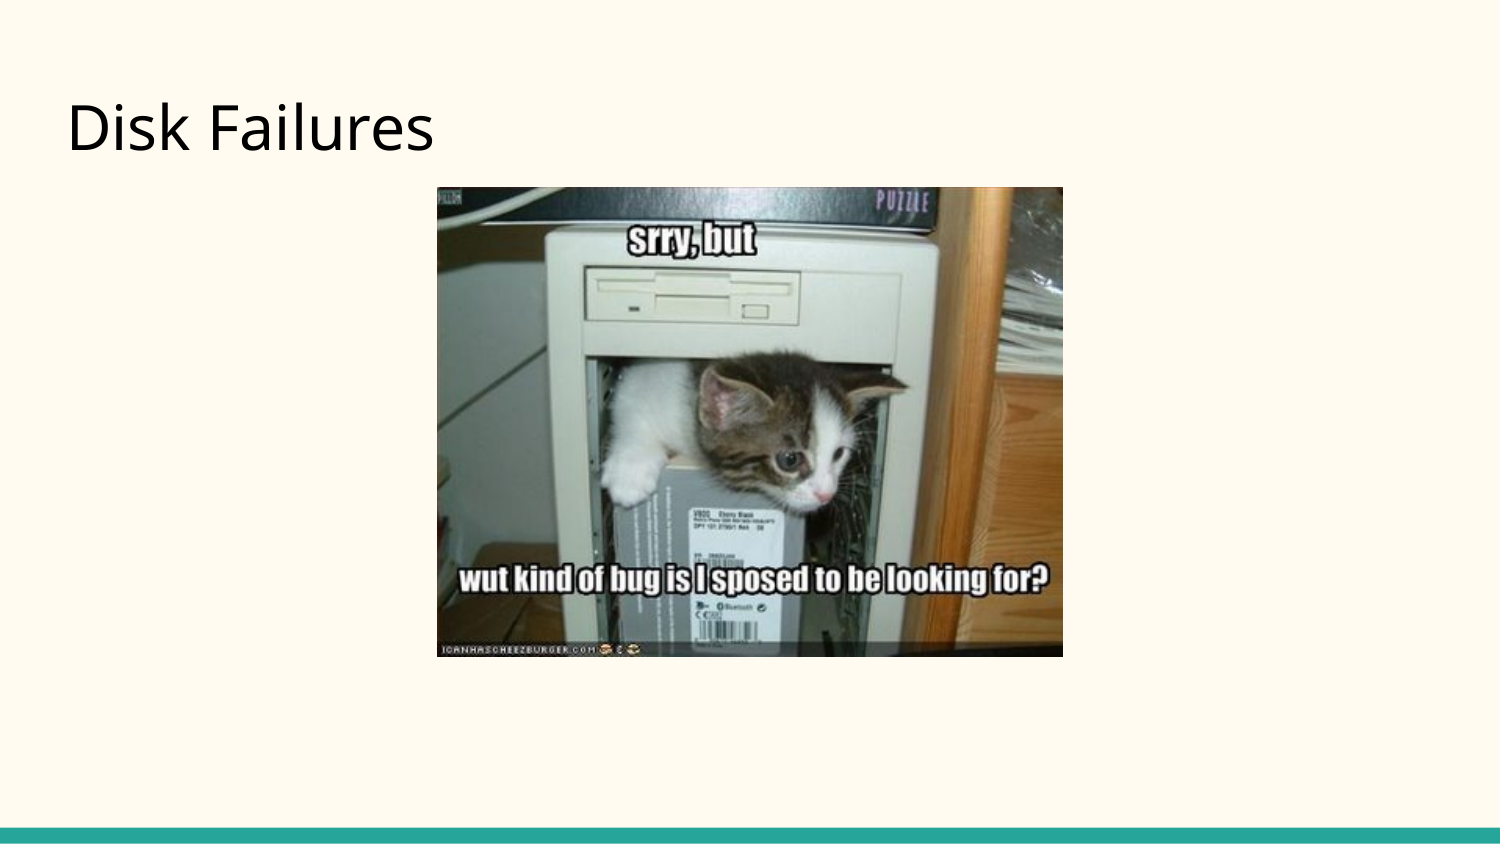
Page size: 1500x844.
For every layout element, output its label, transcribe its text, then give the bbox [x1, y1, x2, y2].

title Disk Failures [51, 72, 1449, 174]
picture [437, 187, 1063, 657]
